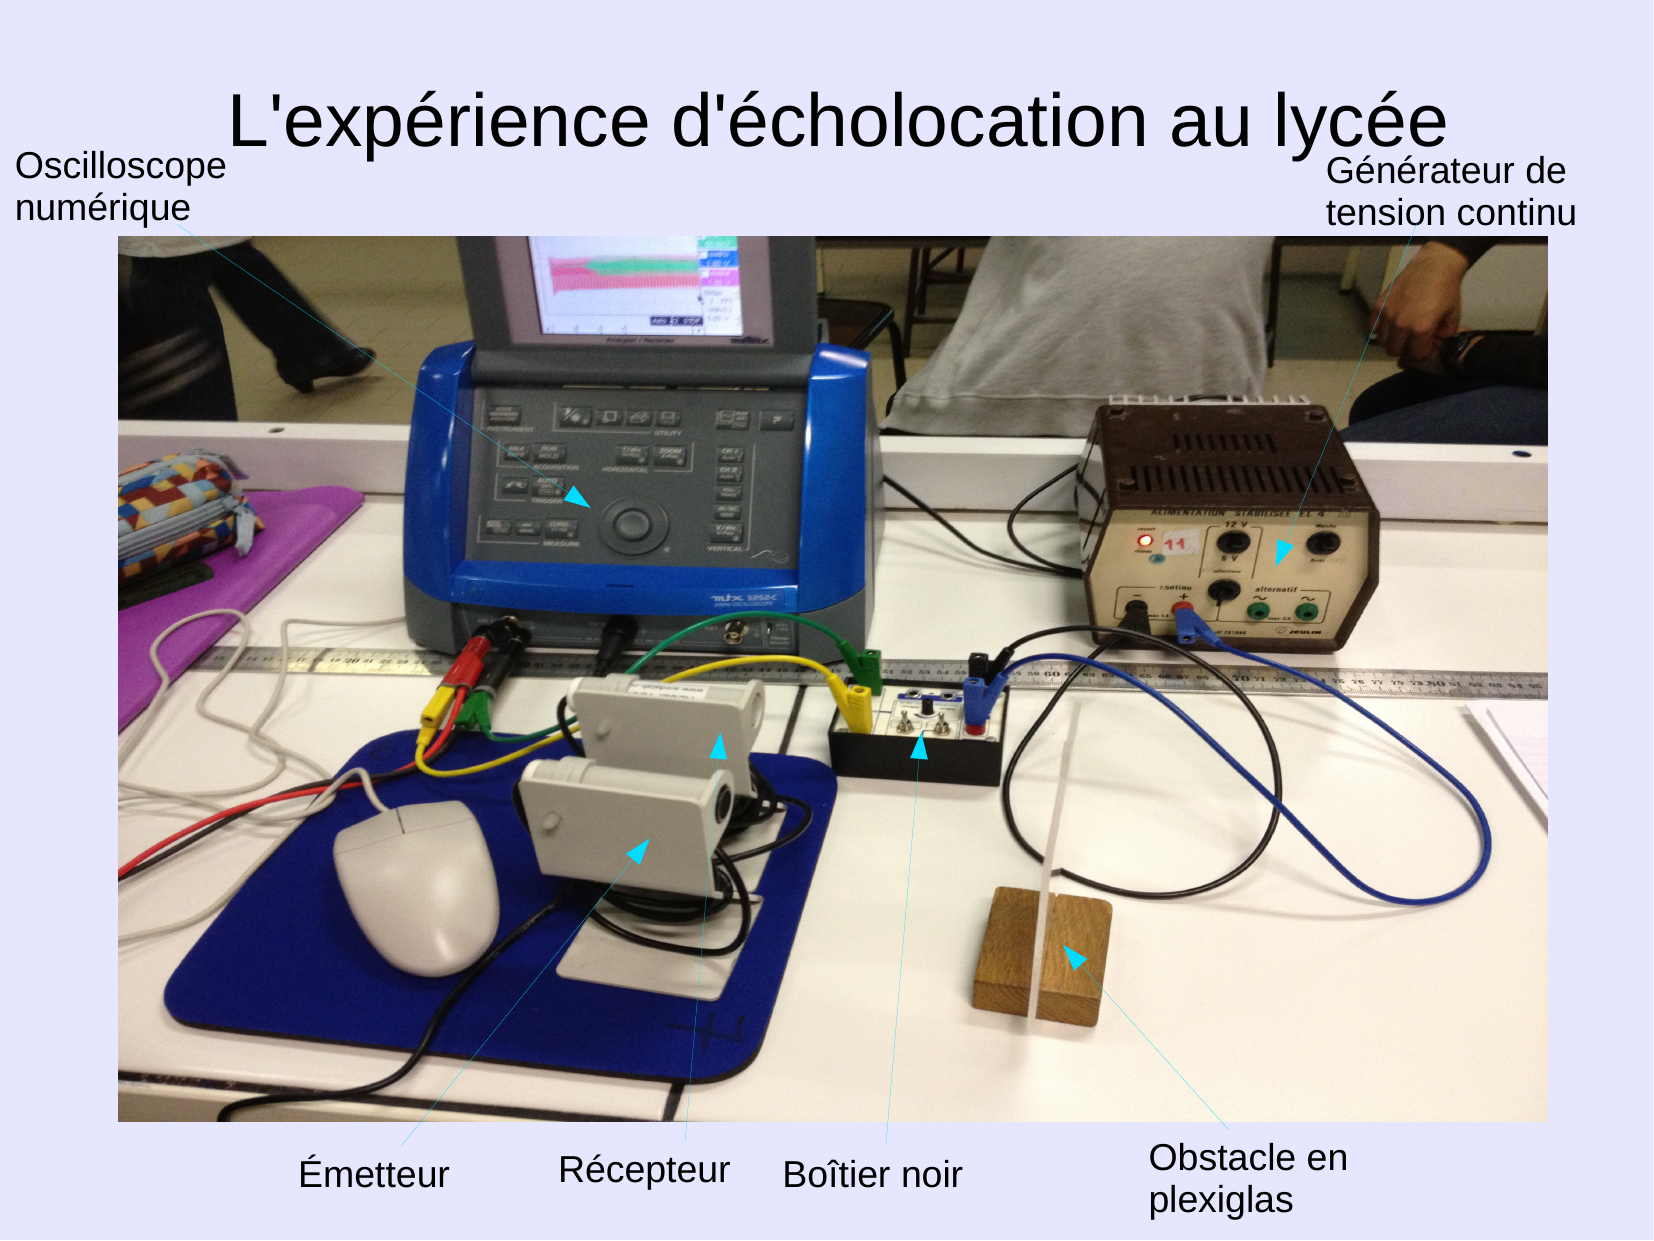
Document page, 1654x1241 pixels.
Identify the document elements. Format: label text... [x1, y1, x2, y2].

text_box Oscilloscope numérique [0, 137, 319, 237]
text_box Boîtier noir [767, 1145, 993, 1217]
text_box Générateur de tension continu [1311, 141, 1654, 241]
text_box Récepteur [543, 1141, 756, 1241]
title L'expérience d'écholocation au lycée [94, 17, 1583, 225]
text_box Émetteur [283, 1145, 497, 1236]
text_box Obstacle en plexiglas [1133, 1129, 1418, 1229]
picture [118, 236, 1548, 1123]
